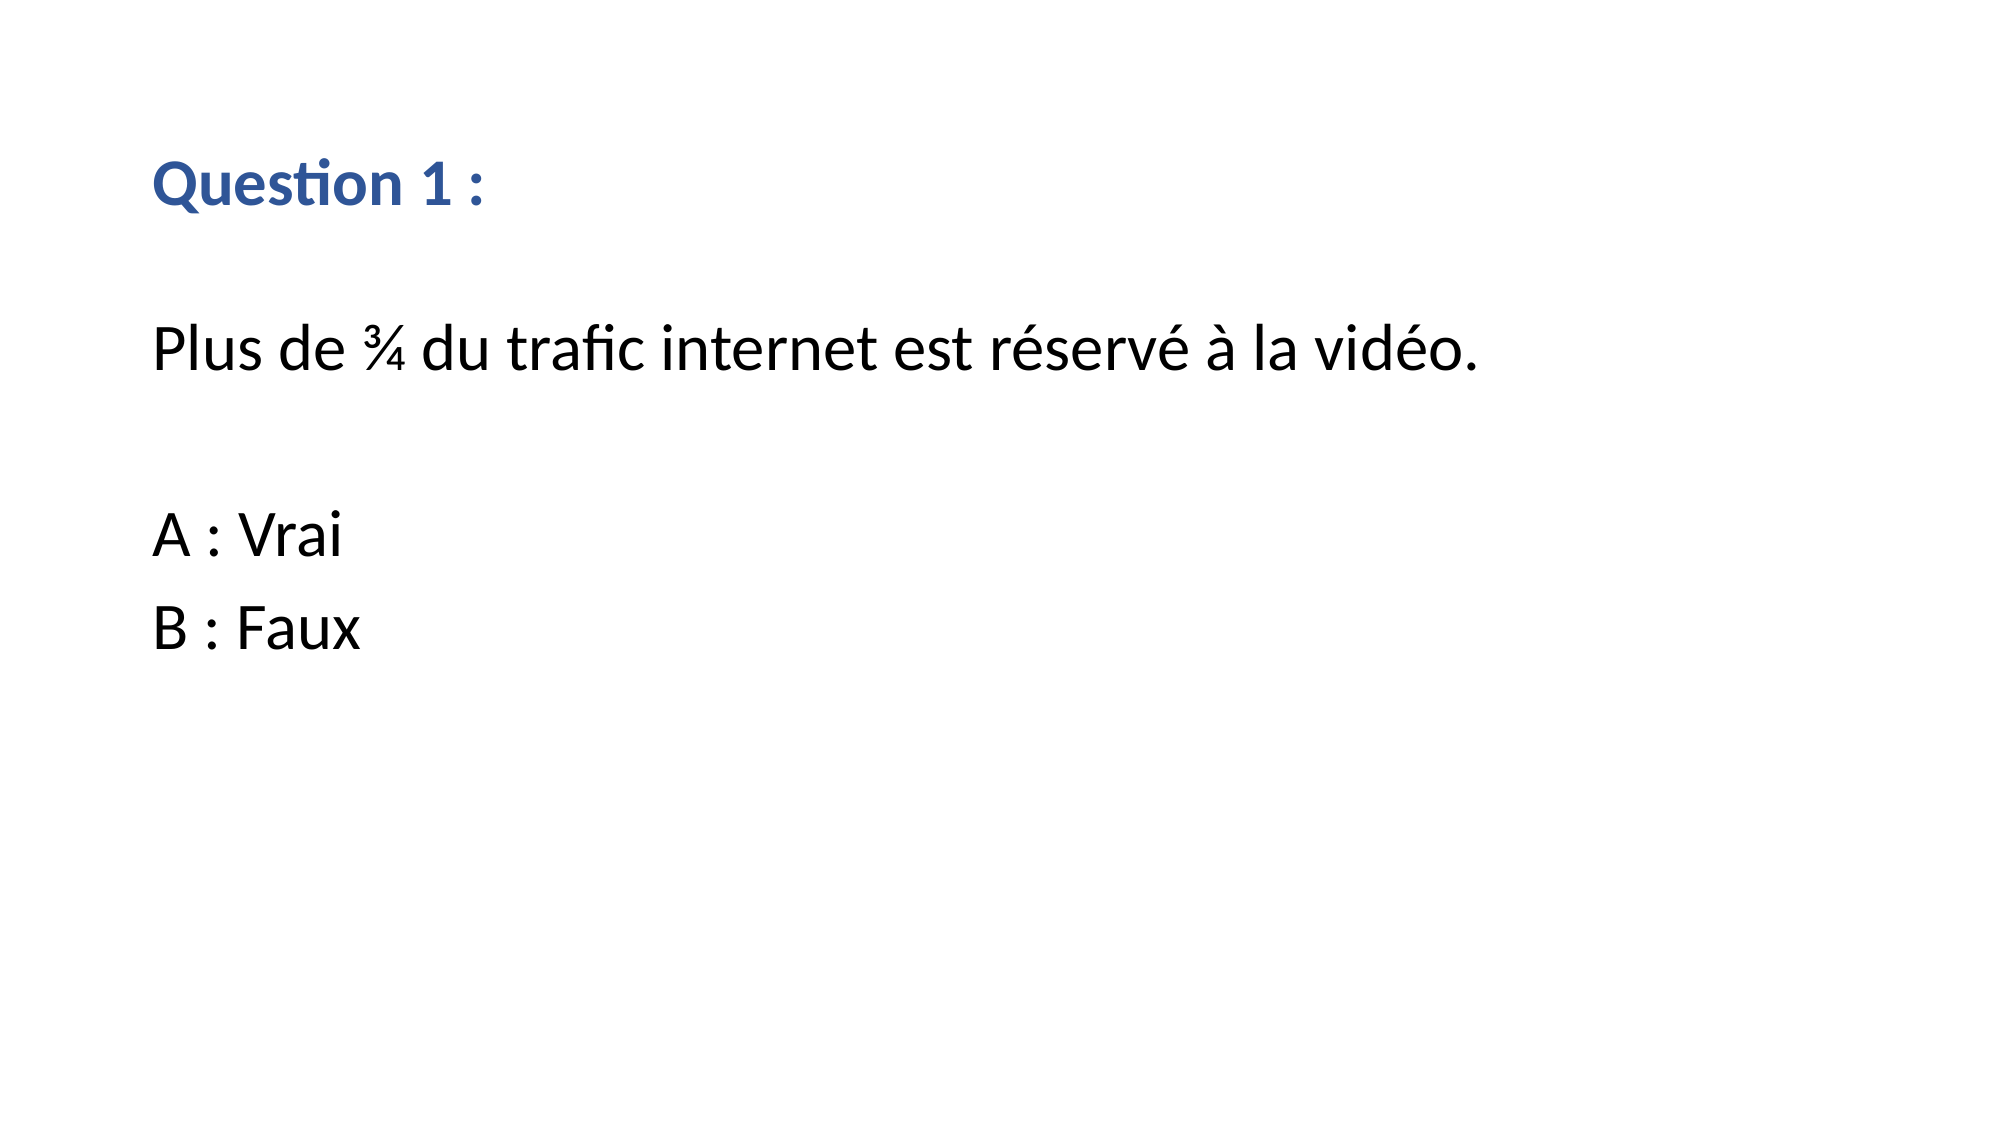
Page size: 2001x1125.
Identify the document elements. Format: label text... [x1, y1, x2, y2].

list Question 1 : Plus de ¾ du trafic internet est réservé à la vidéo. A : Vrai B : Faux [137, 140, 1863, 1066]
